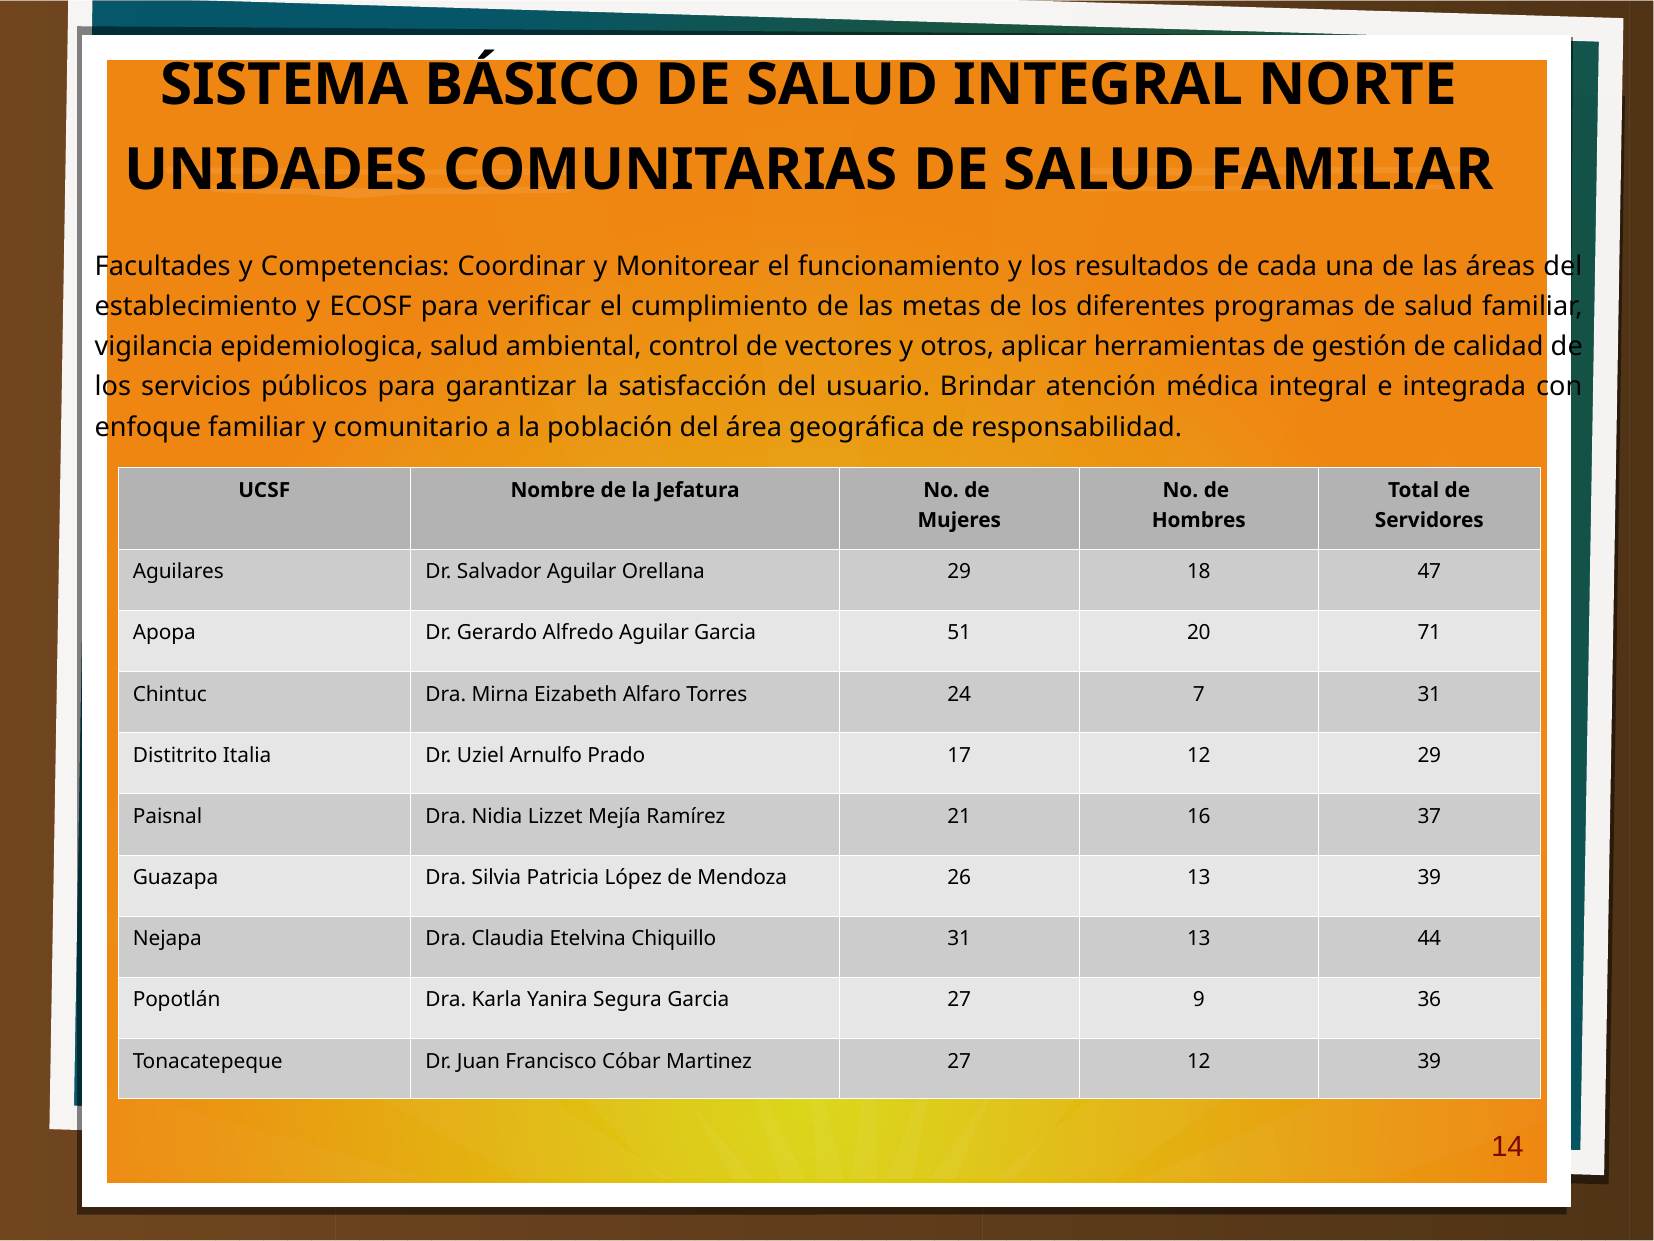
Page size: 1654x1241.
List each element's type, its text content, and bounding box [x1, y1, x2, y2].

table_cell Popotlán [119, 978, 410, 1038]
table_cell 21 [840, 794, 1079, 855]
table_cell Dra. Mirna Eizabeth Alfaro Torres [411, 672, 839, 732]
table_header Nombre de la Jefatura [411, 468, 839, 549]
table_header No. de Mujeres [840, 468, 1079, 549]
table_cell 13 [1080, 917, 1318, 977]
table_cell Dr. Uziel Arnulfo Prado [411, 733, 839, 793]
table_cell Dra. Claudia Etelvina Chiquillo [411, 917, 839, 977]
table_cell 51 [840, 611, 1079, 671]
table_cell 44 [1319, 917, 1540, 977]
table_cell Apopa [119, 611, 410, 671]
table_cell Dra. Nidia Lizzet Mejía Ramírez [411, 794, 839, 855]
table_cell Chintuc [119, 672, 410, 732]
table_cell 39 [1319, 1039, 1540, 1098]
table_cell 7 [1080, 672, 1318, 732]
table_cell 29 [840, 550, 1079, 610]
table_cell Dr. Salvador Aguilar Orellana [411, 550, 839, 610]
table_cell Dra. Silvia Patricia López de Mendoza [411, 856, 839, 916]
table_header No. de Hombres [1080, 468, 1318, 549]
table_cell Dr. Gerardo Alfredo Aguilar Garcia [411, 611, 839, 671]
table_cell 24 [840, 672, 1079, 732]
table_cell Dr. Juan Francisco Cóbar Martinez [411, 1039, 839, 1098]
table_cell 20 [1080, 611, 1318, 671]
table_cell 12 [1080, 1039, 1318, 1098]
table_cell 29 [1319, 733, 1540, 793]
table_cell 37 [1319, 794, 1540, 855]
table_header Total de Servidores [1319, 468, 1540, 549]
table_cell 17 [840, 733, 1079, 793]
table_cell 26 [840, 856, 1079, 916]
table_cell 12 [1080, 733, 1318, 793]
table_cell Aguilares [119, 550, 410, 610]
text_box Facultades y Competencias: Coordinar y Monitorear el funcionamiento y los resultados de cada una de las áreas del establecimiento y ECOSF para verificar el cumplimiento de las metas de los diferentes programas de salud familiar, vigilancia epidemiologica, salud ambiental, control de vectores y otros, aplicar herramientas de gestión de calidad de los servicios públicos para garantizar la satisfacción del usuario. Brindar atención médica integral e integrada con enfoque familiar y comunitario a la población del área geográfica de responsabilidad. [94, 243, 1583, 468]
table_cell Nejapa [119, 917, 410, 977]
table_cell Distitrito Italia [119, 733, 410, 793]
table_header UCSF [119, 468, 410, 549]
title SISTEMA BÁSICO DE SALUD INTEGRAL NORTE UNIDADES COMUNITARIAS DE SALUD FAMILIAR [23, 13, 1595, 229]
table_cell Tonacatepeque [119, 1039, 410, 1098]
table_cell 31 [1319, 672, 1540, 732]
table_cell 47 [1319, 550, 1540, 610]
table_cell Guazapa [119, 856, 410, 916]
table_cell 27 [840, 978, 1079, 1038]
table_cell 18 [1080, 550, 1318, 610]
table_cell 31 [840, 917, 1079, 977]
table_cell 36 [1319, 978, 1540, 1038]
table_cell 9 [1080, 978, 1318, 1038]
table_cell Dra. Karla Yanira Segura Garcia [411, 978, 839, 1038]
table_cell Paisnal [119, 794, 410, 855]
table_cell 27 [840, 1039, 1079, 1098]
table_cell 16 [1080, 794, 1318, 855]
table_cell 71 [1319, 611, 1540, 671]
table_cell 13 [1080, 856, 1318, 916]
table_cell 39 [1319, 856, 1540, 916]
